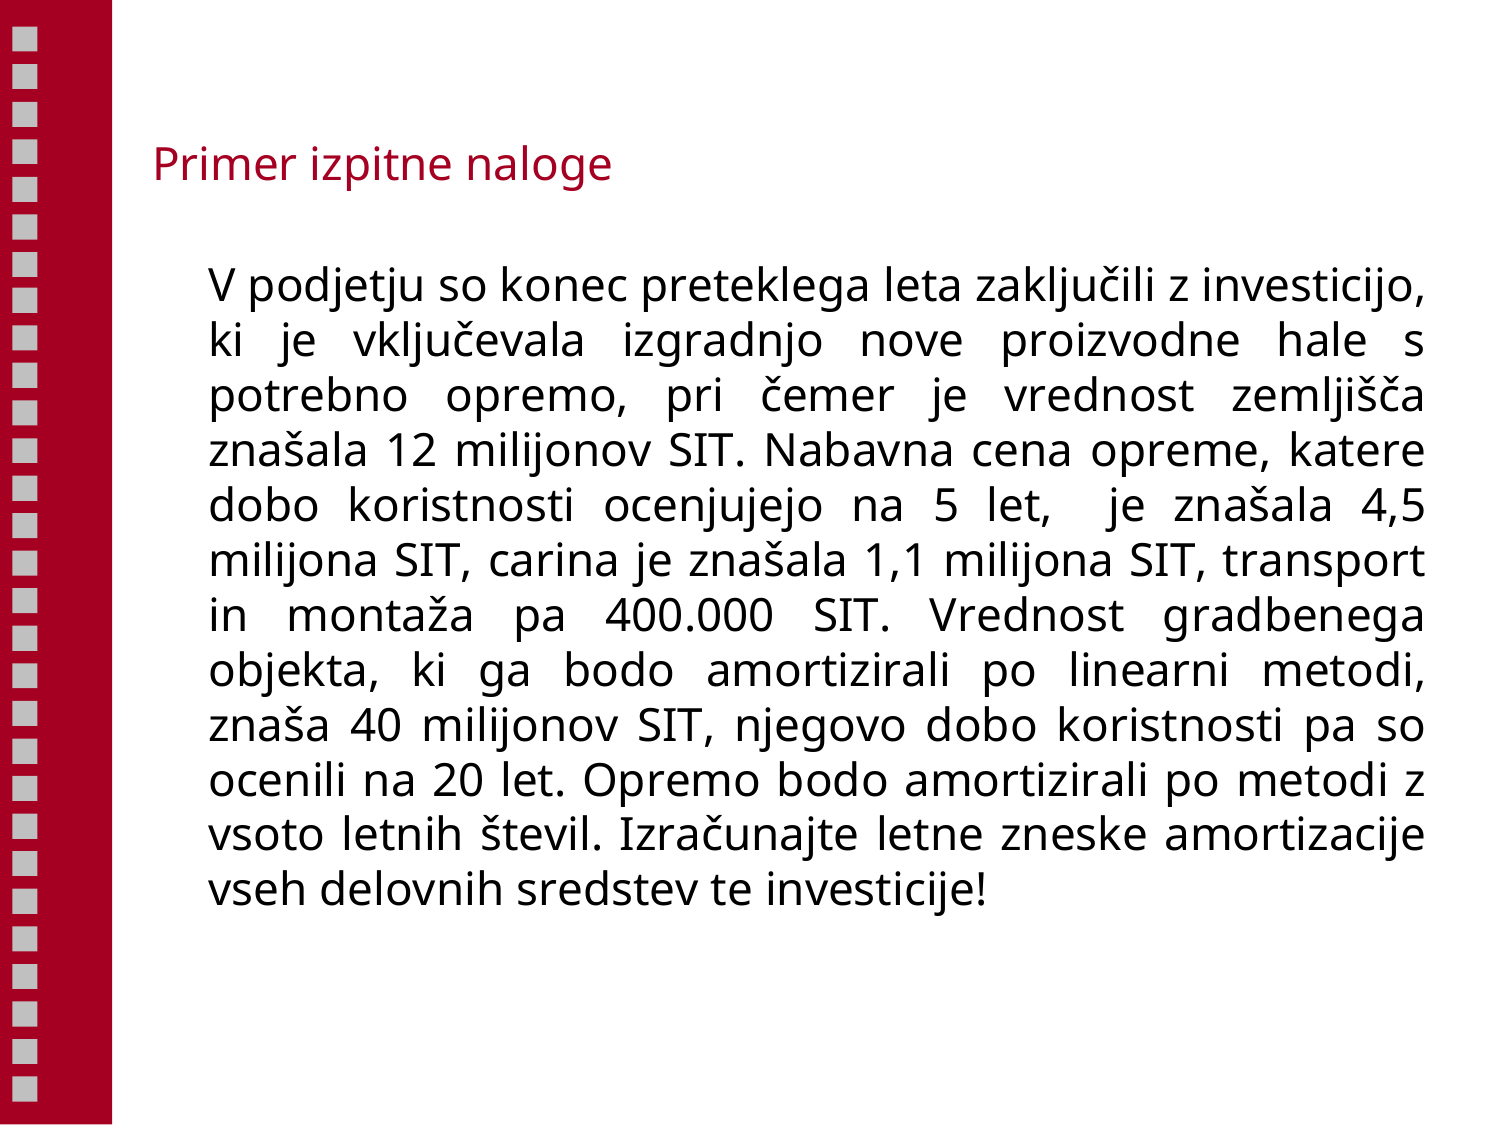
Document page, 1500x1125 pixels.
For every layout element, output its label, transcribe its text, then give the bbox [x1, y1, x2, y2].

list Primer izpitne naloge V podjetju so konec preteklega leta zaključili z investicijo, ki je vključevala izgradnjo nove proizvodne hale s potrebno opremo, pri čemer je vrednost zemljišča znašala 12 milijonov SIT. Nabavna cena opreme, katere dobo koristnosti ocenjujejo na 5 let, je znašala 4,5 milijona SIT, carina je znašala 1,1 milijona SIT, transport in montaža pa 400.000 SIT. Vrednost gradbenega objekta, ki ga bodo amortizirali po linearni metodi, znaša 40 milijonov SIT, njegovo dobo koristnosti pa so ocenili na 20 let. Opremo bodo amortizirali po metodi z vsoto letnih števil. Izračunajte letne zneske amortizacije vseh delovnih sredstev te investicije! [137, 137, 1442, 1012]
